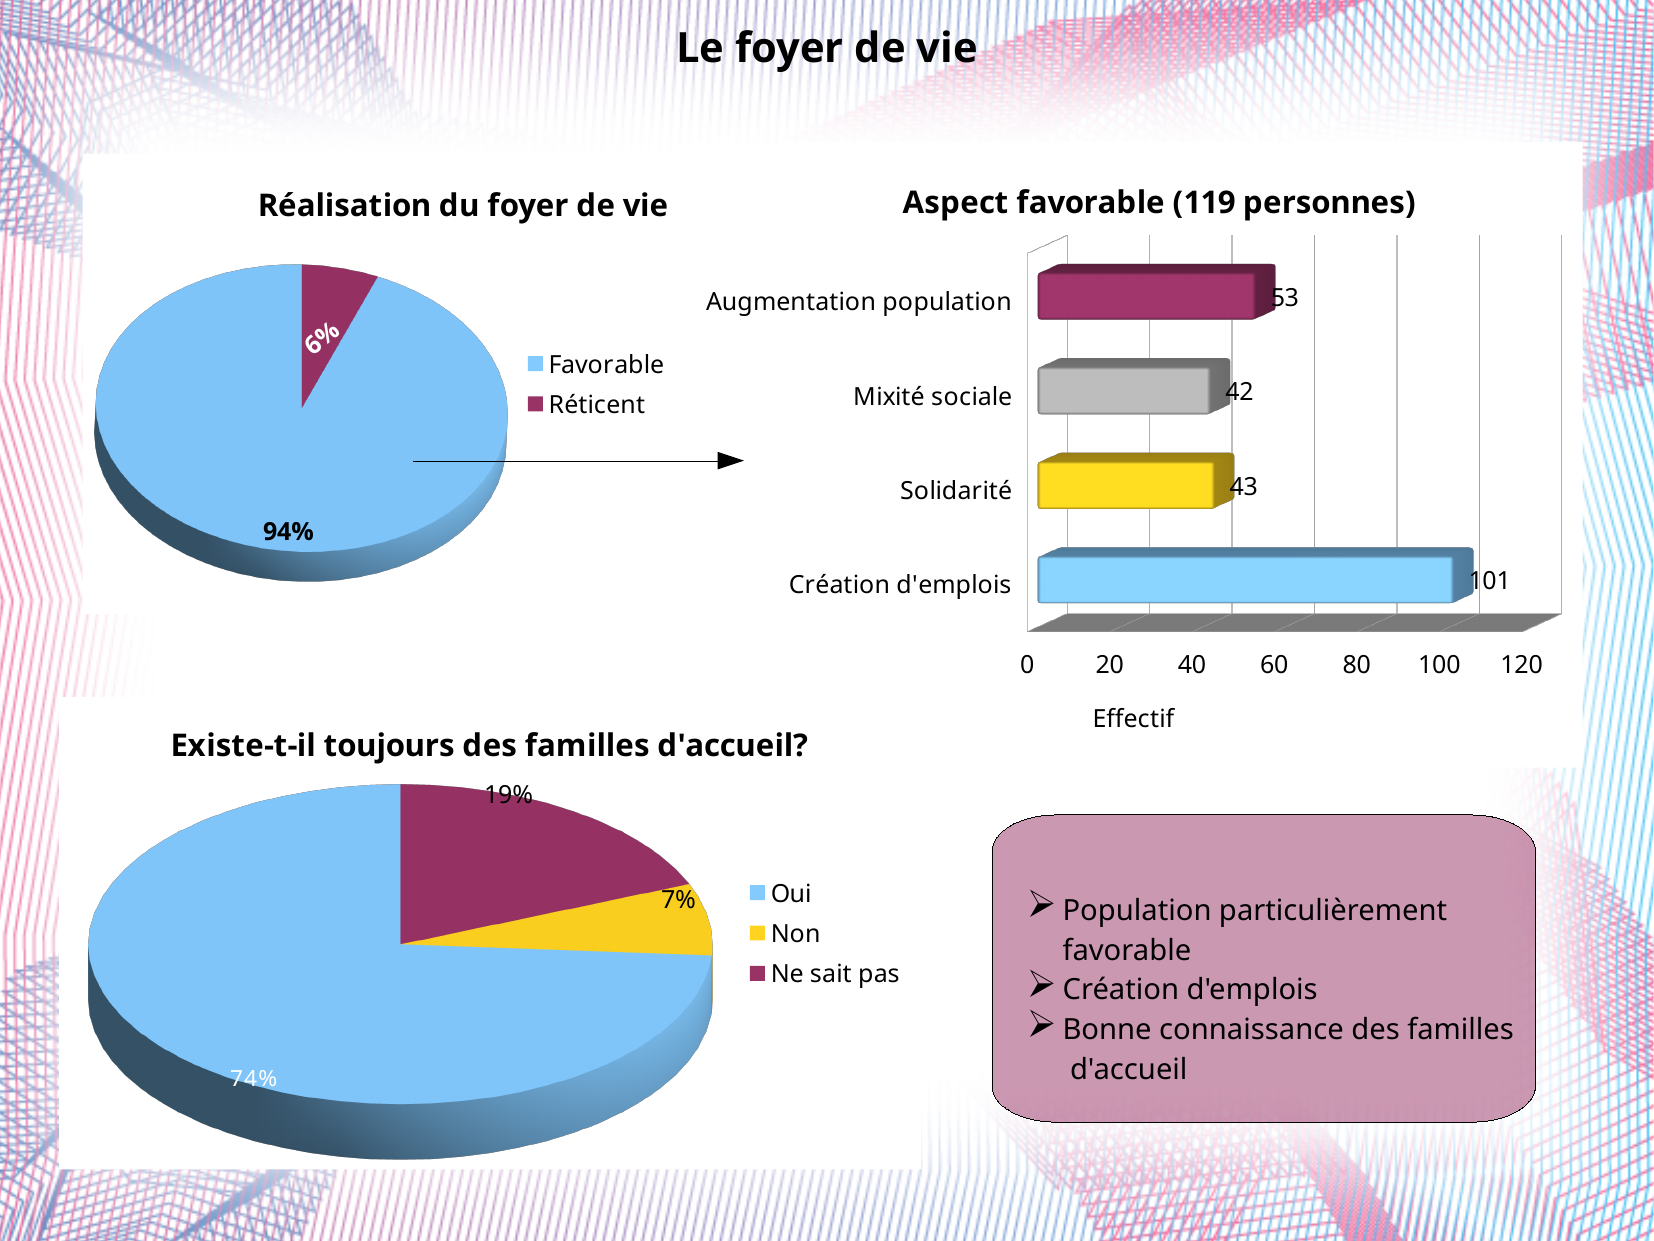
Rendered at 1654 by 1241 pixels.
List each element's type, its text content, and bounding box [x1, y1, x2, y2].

picture [0, 0, 1654, 1241]
text_box Population particulièrement favorable Création d'emplois Bonne connaissance des familles d'accueil [992, 814, 1536, 1123]
chart [59, 141, 1583, 1170]
text_box Le foyer de vie [661, 9, 1004, 83]
